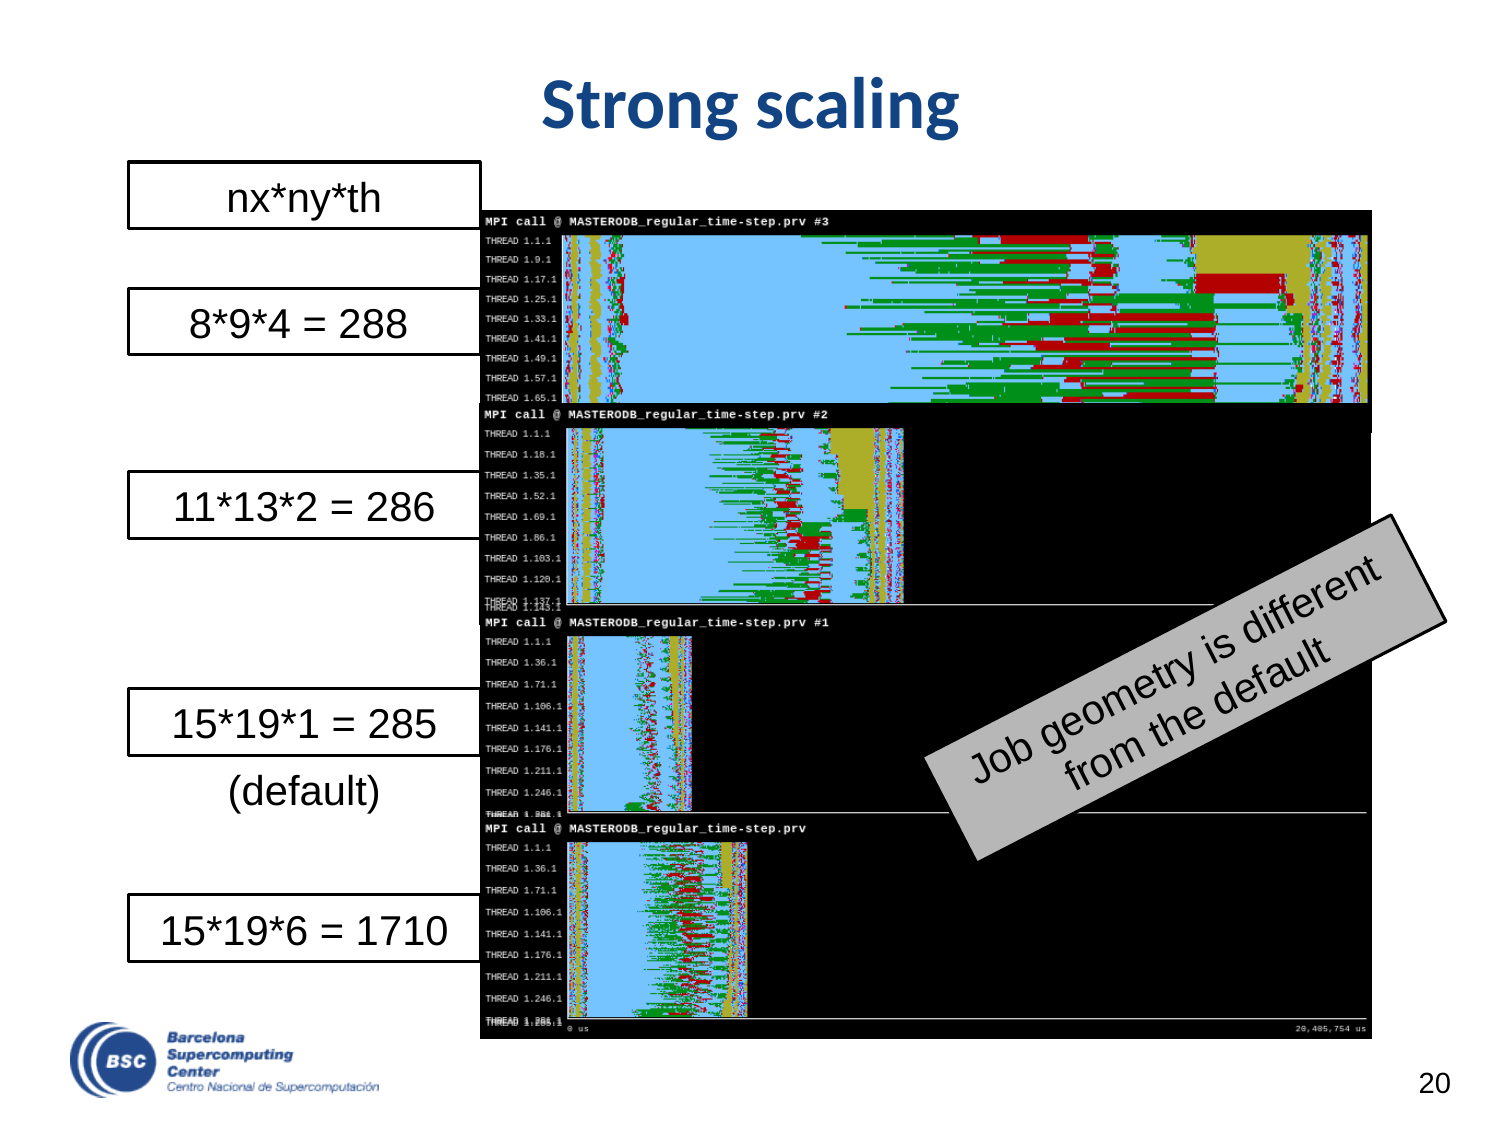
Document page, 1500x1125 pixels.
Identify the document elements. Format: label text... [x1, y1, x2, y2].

text_box 8*9*4 = 288 [128, 288, 481, 355]
text_box 11*13*2 = 286 [128, 471, 481, 539]
text_box 15*19*6 = 1710 [128, 894, 481, 962]
slide_number <number> [1403, 1038, 1494, 1125]
text_box (default) [208, 755, 400, 822]
picture [479, 210, 1372, 1039]
picture [70, 1022, 379, 1098]
text_box 15*19*1 = 285 [128, 688, 481, 756]
text_box Job geometry is different from the default [921, 514, 1446, 864]
title Strong scaling [76, 35, 1427, 174]
text_box nx*ny*th [128, 162, 481, 229]
